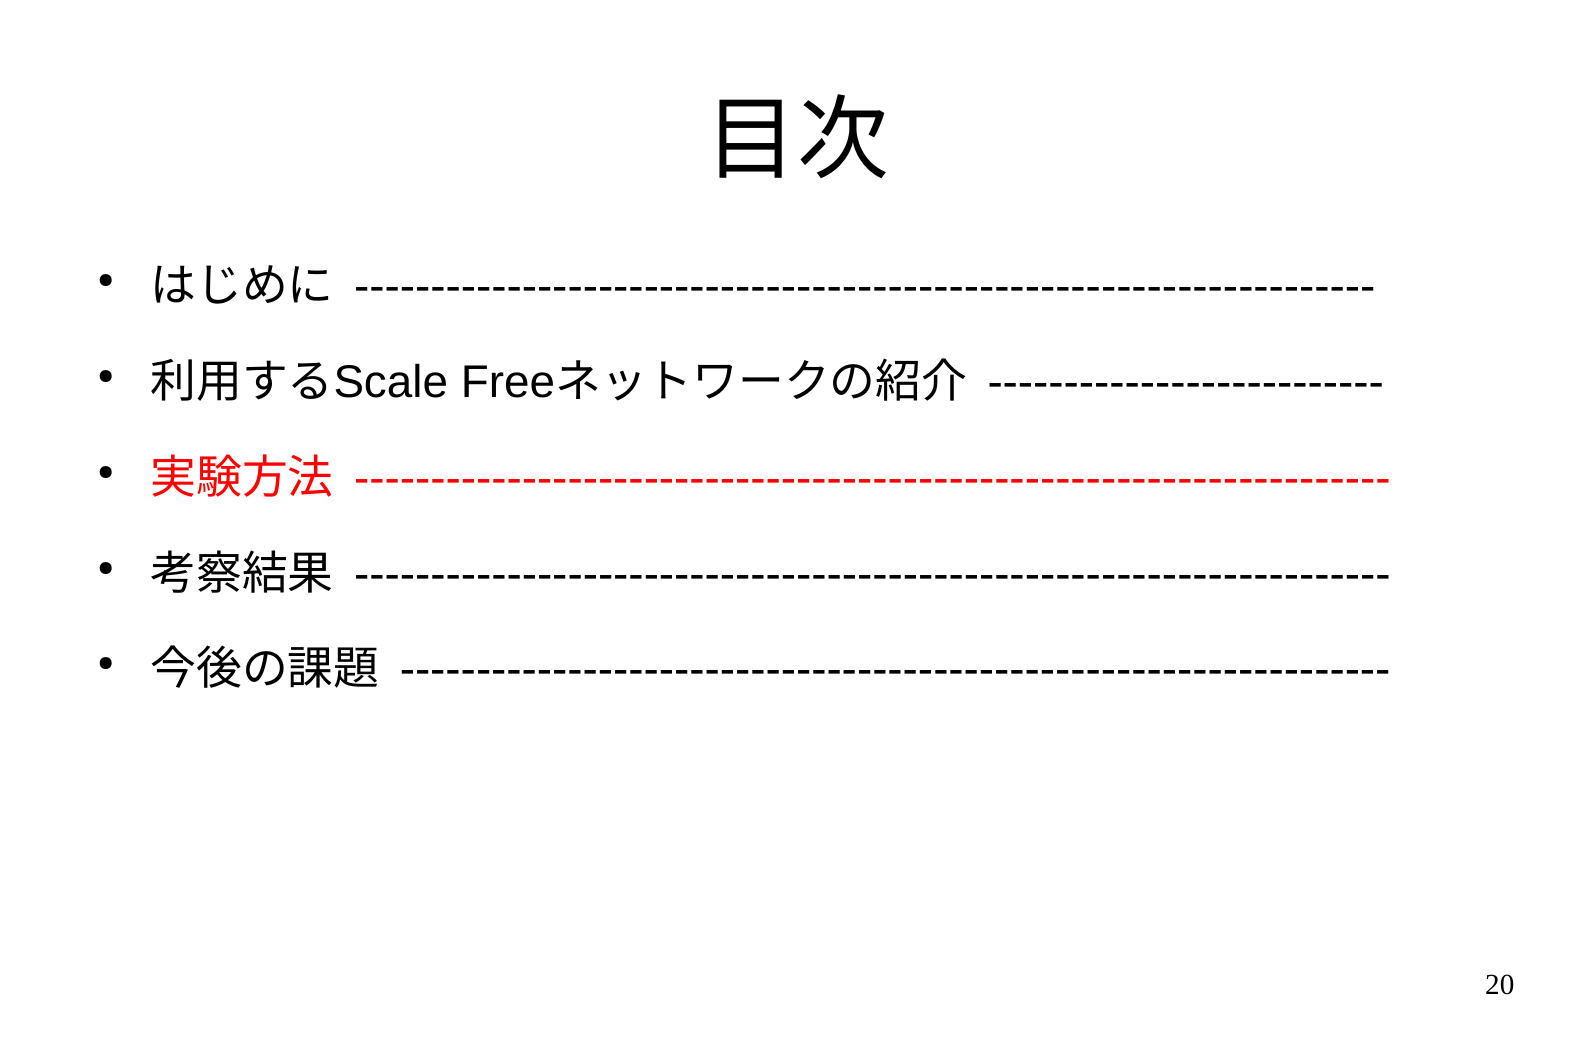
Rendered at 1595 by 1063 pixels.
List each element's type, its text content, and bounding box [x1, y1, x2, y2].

list はじめに ------------------------------------------------------------------- 利用するScale Freeネットワークの紹介 -------------------------- 実験方法 -------------------------------------------------------------------- 考察結果 -------------------------------------------------------------------- 今後の課題 ----------------------------------------------------------------- [79, 248, 1515, 936]
title 目次 [79, 42, 1515, 220]
